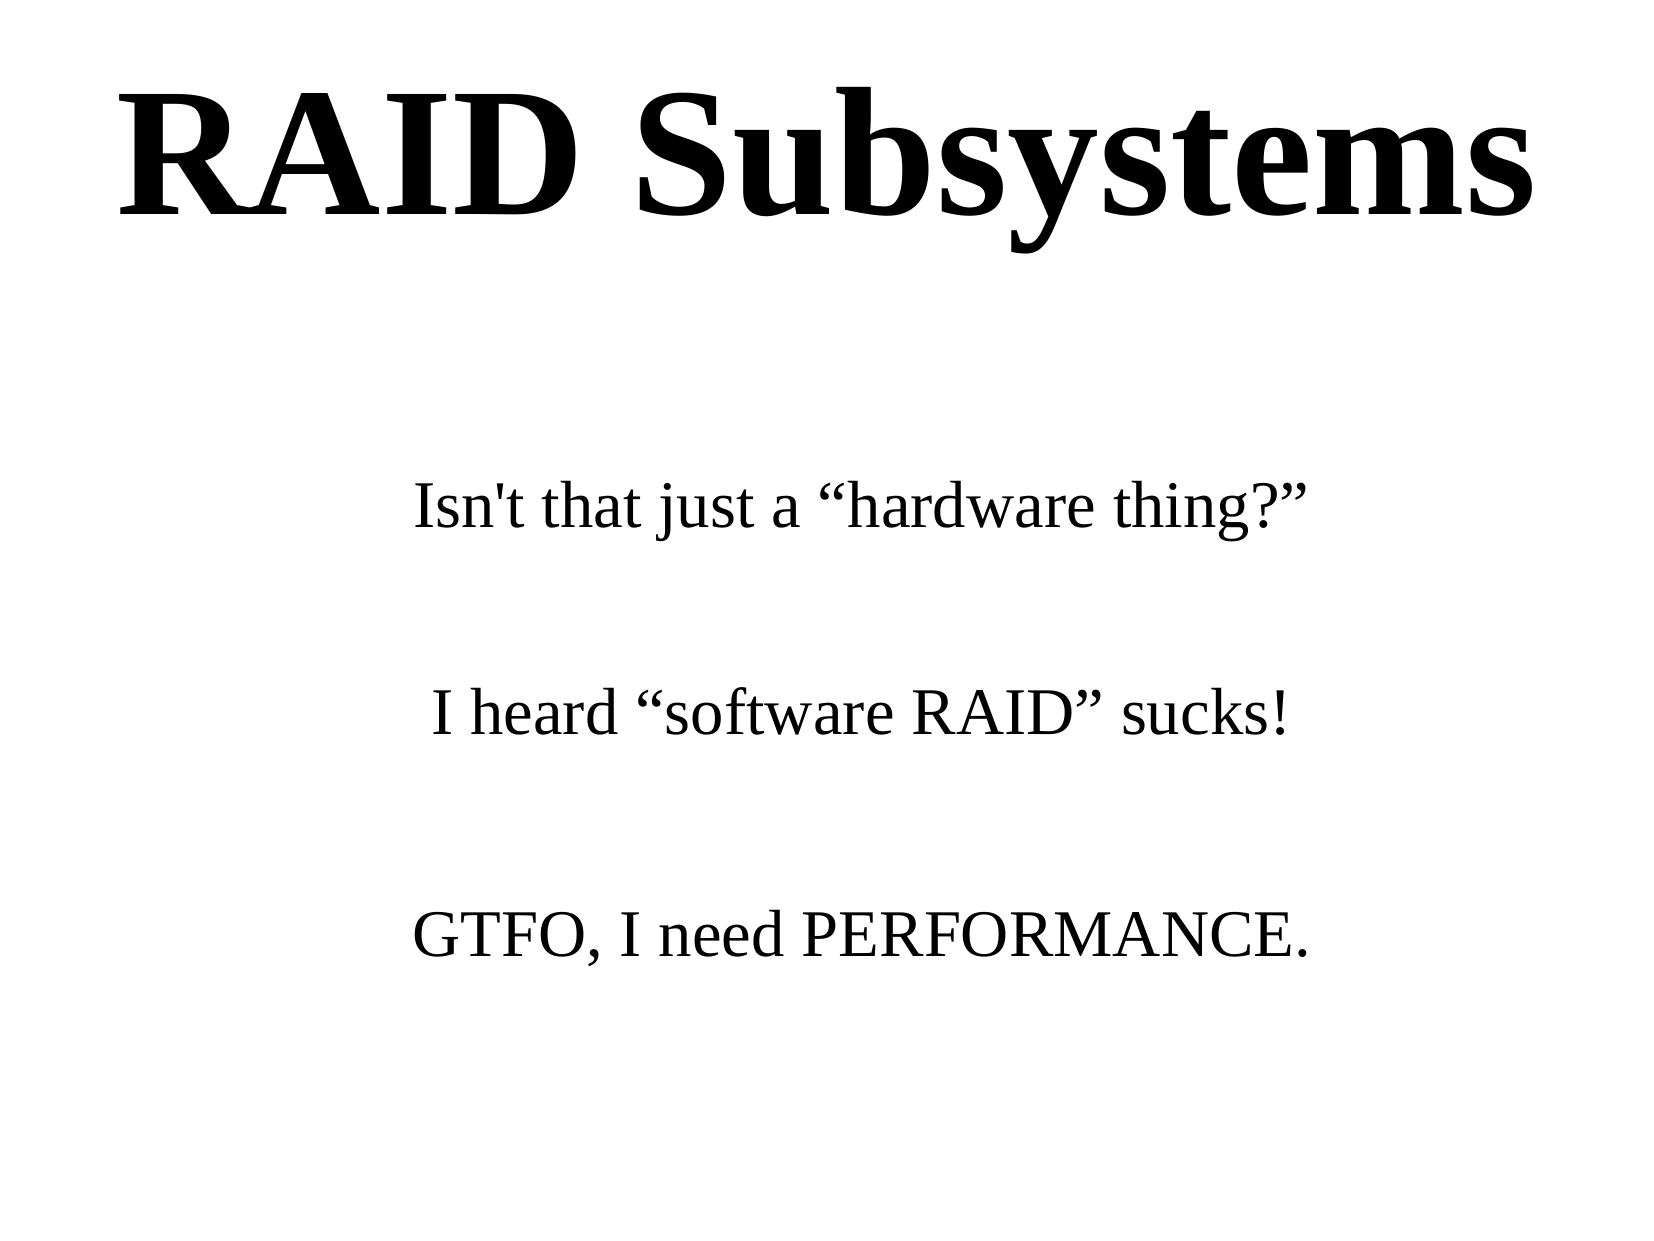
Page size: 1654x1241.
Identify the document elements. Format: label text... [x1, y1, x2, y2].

list Isn't that just a “hardware thing?” I heard “software RAID” sucks! GTFO, I need PERFORMANCE. [82, 290, 1571, 1010]
title RAID Subsystems [0, 49, 1654, 257]
